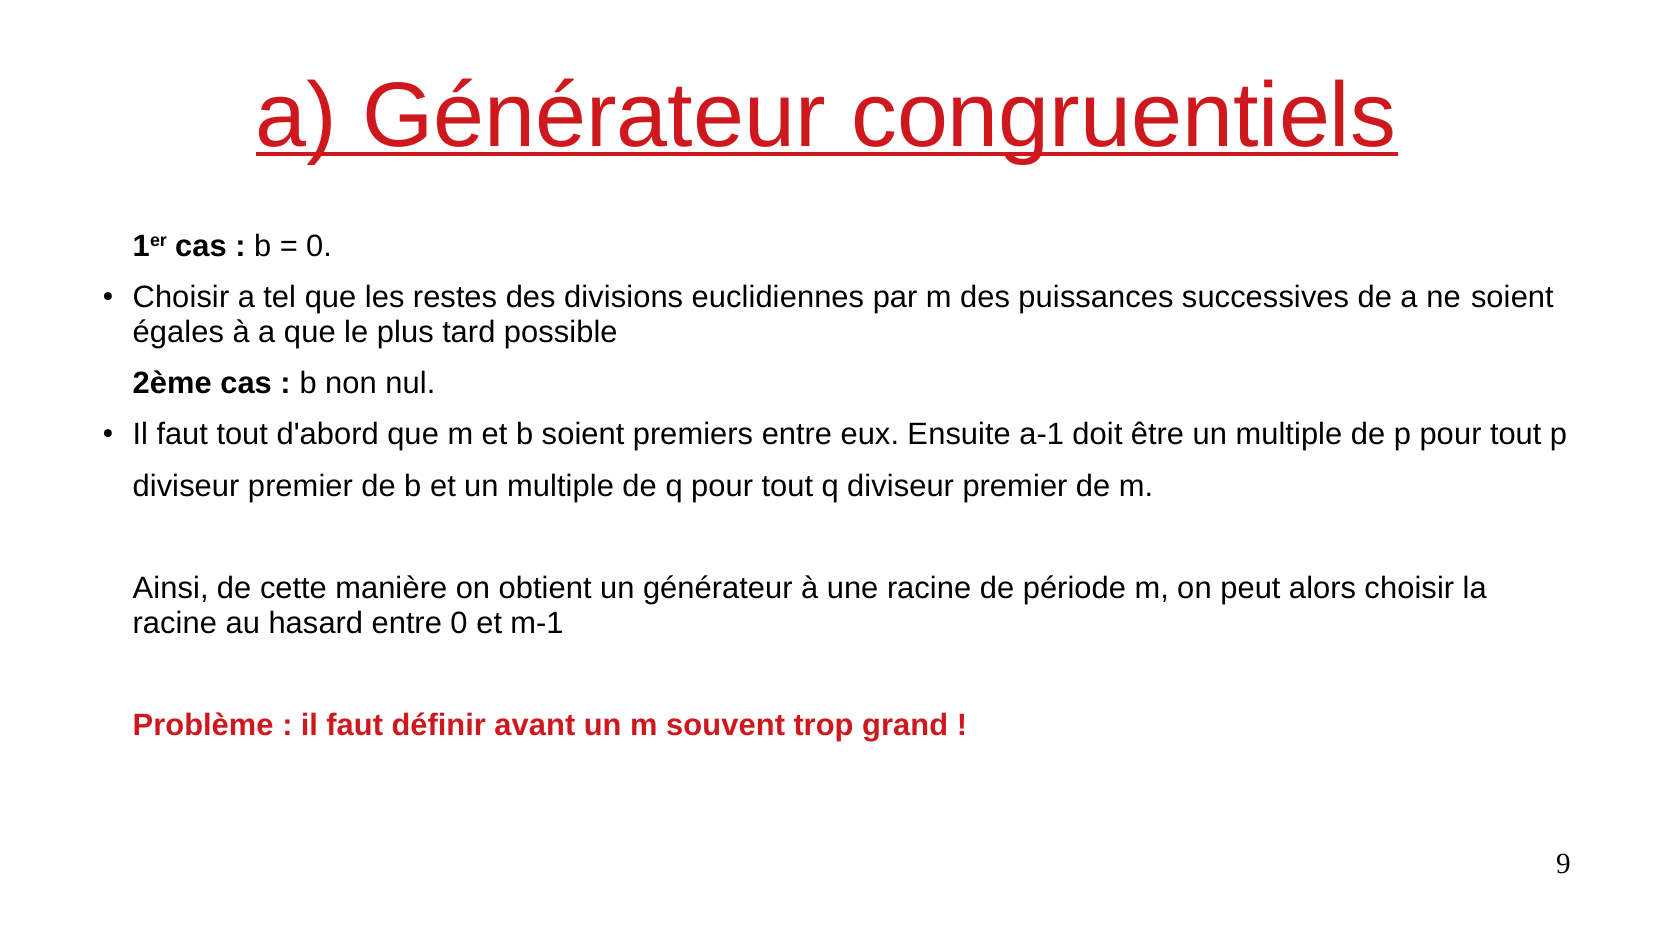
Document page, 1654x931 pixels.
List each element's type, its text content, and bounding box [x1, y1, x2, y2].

list 1er cas : b = 0. Choisir a tel que les restes des divisions euclidiennes par m des puissances successives de a ne soient égales à a que le plus tard possible 2ème cas : b non nul. Il faut tout d'abord que m et b soient premiers entre eux. Ensuite a-1 doit être un multiple de p pour tout p diviseur premier de b et un multiple de q pour tout q diviseur premier de m. Ainsi, de cette manière on obtient un générateur à une racine de période m, on peut alors choisir la racine au hasard entre 0 et m-1 Problème : il faut définir avant un m souvent trop grand ! [92, 228, 1581, 768]
title a) Générateur congruentiels [82, 37, 1571, 193]
